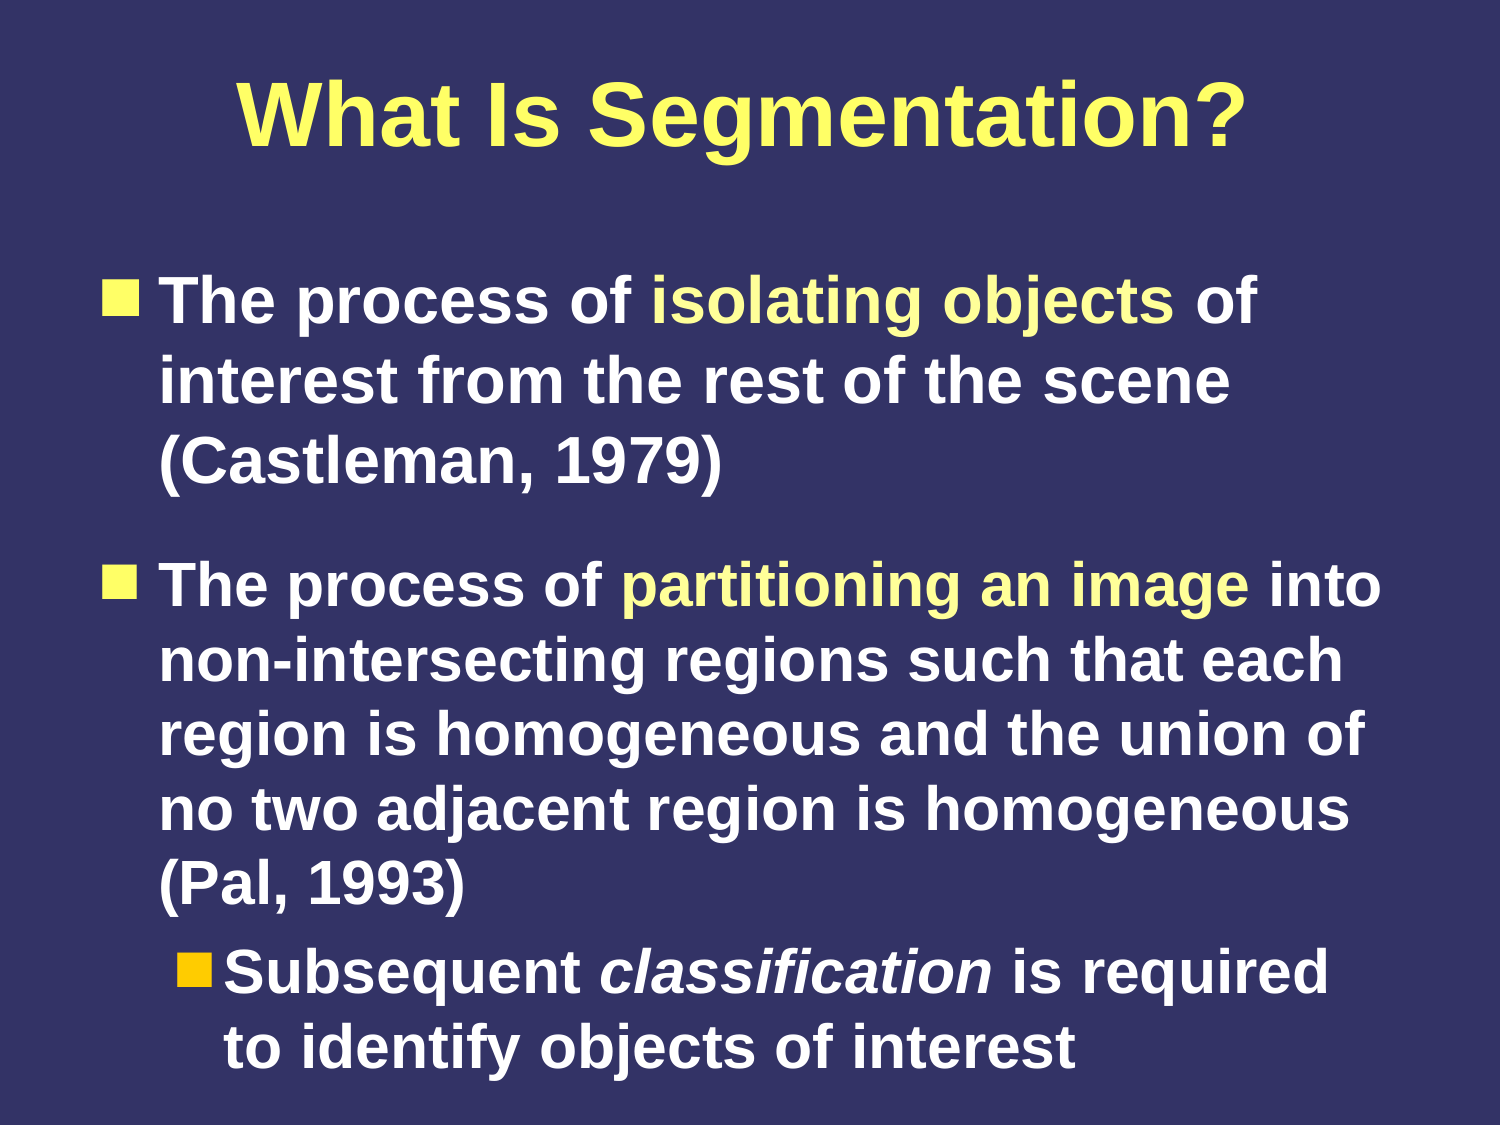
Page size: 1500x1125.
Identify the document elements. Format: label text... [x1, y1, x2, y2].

list The process of isolating objects of interest from the rest of the scene (Castleman, 1979) The process of partitioning an image into non-intersecting regions such that each region is homogeneous and the union of no two adjacent region is homogeneous (Pal, 1993) Subsequent classification is required to identify objects of interest [102, 258, 1390, 1079]
title What Is Segmentation? [99, 0, 1388, 226]
